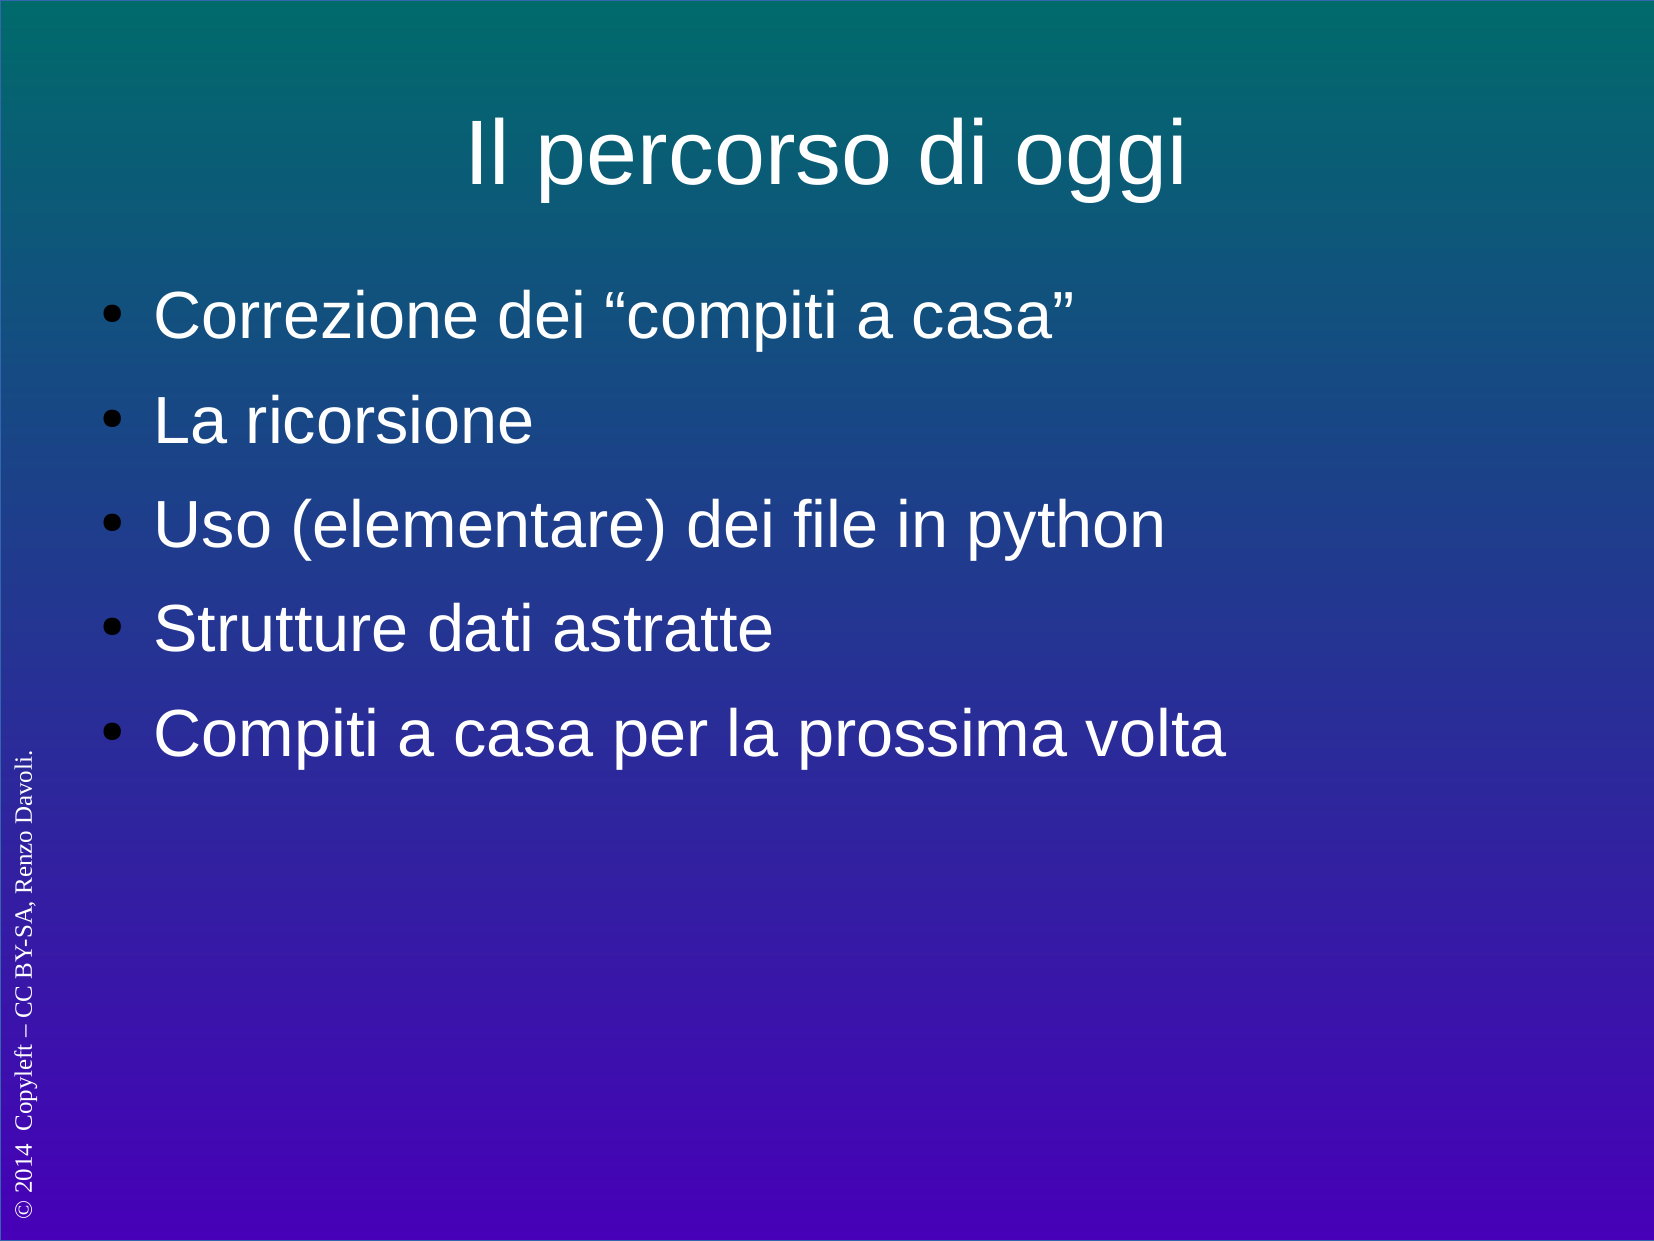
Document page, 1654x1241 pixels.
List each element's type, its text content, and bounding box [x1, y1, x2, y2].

list Correzione dei “compiti a casa” La ricorsione Uso (elementare) dei file in python Strutture dati astratte Compiti a casa per la prossima volta [82, 278, 1571, 1156]
title Il percorso di oggi [82, 49, 1571, 257]
